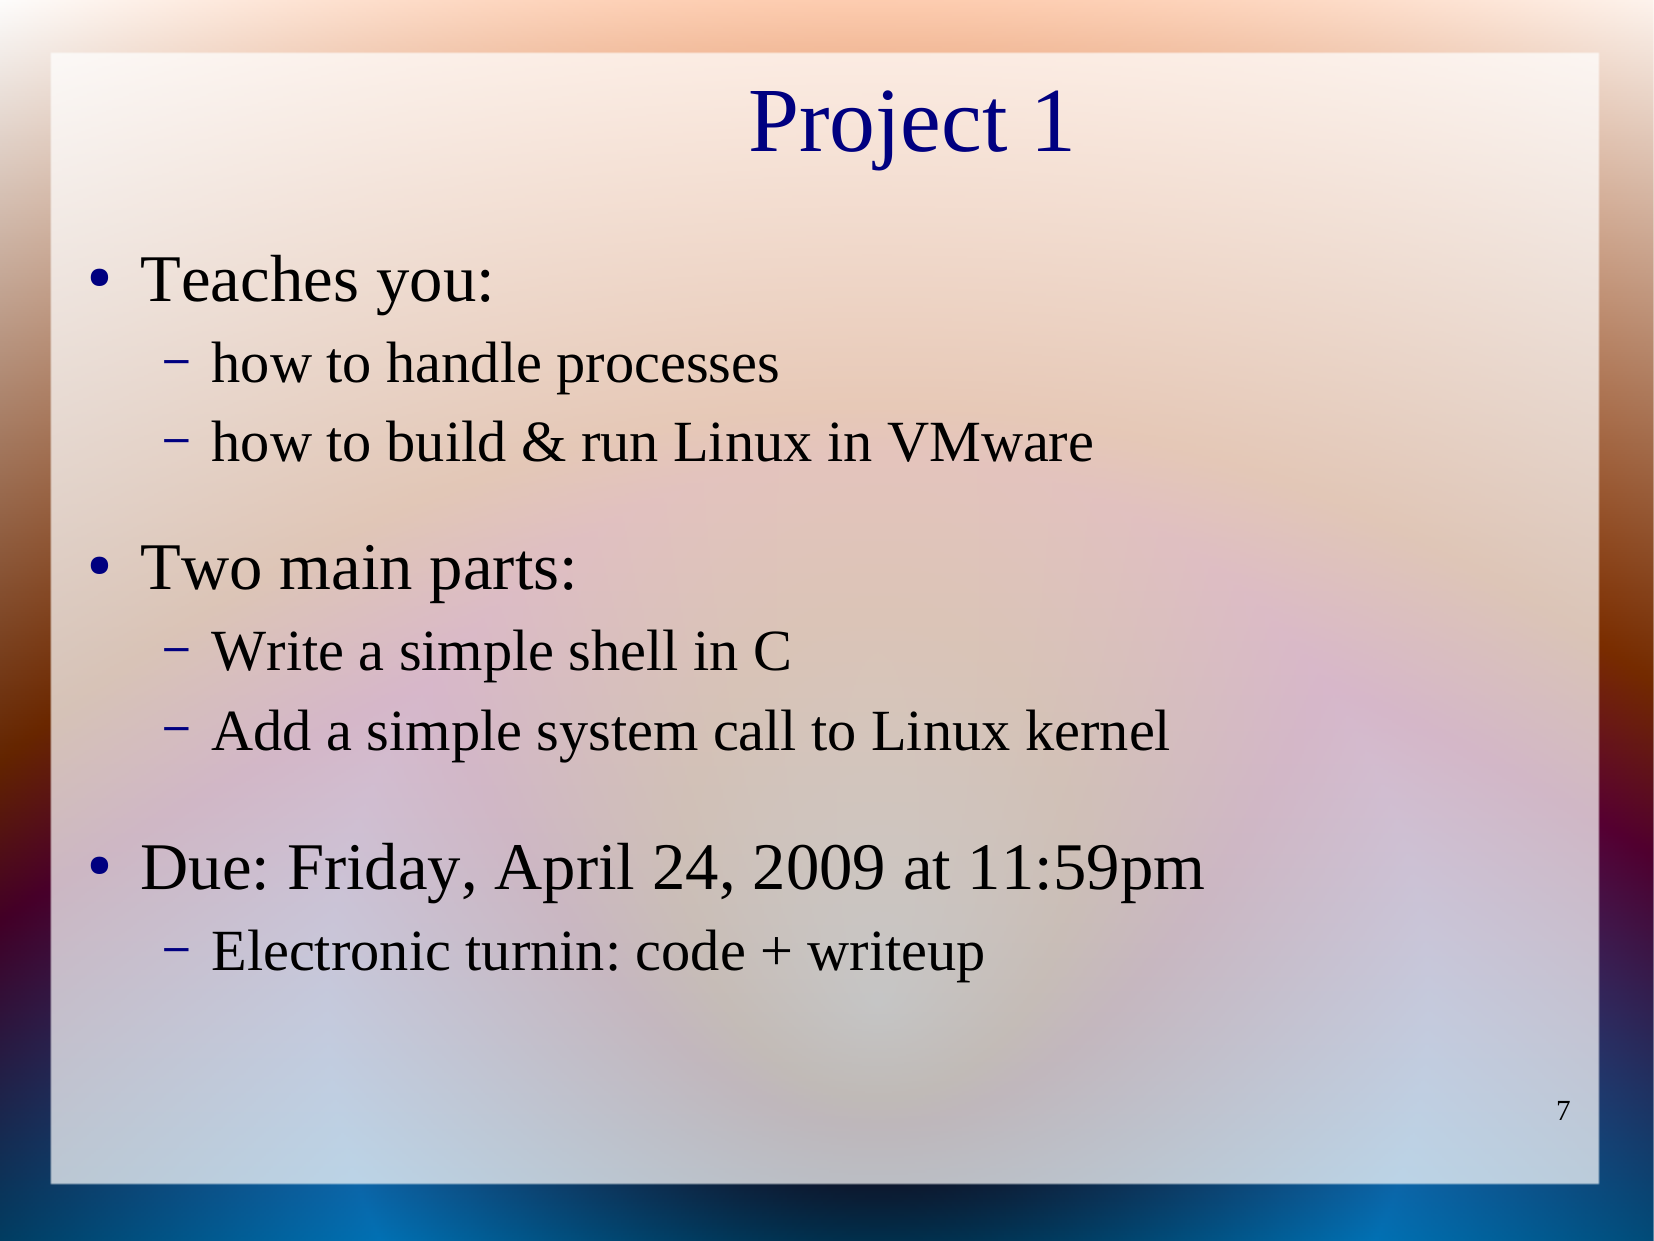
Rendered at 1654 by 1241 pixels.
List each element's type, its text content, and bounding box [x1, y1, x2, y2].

picture [0, 0, 1654, 1241]
title Project 1 [208, 38, 1618, 180]
list Teaches you: how to handle processes how to build & run Linux in VMware Two main parts: Write a simple shell in C Add a simple system call to Linux kernel Due: Friday, April 24, 2009 at 11:59pm Electronic turnin: code + writeup [55, 234, 1626, 1158]
